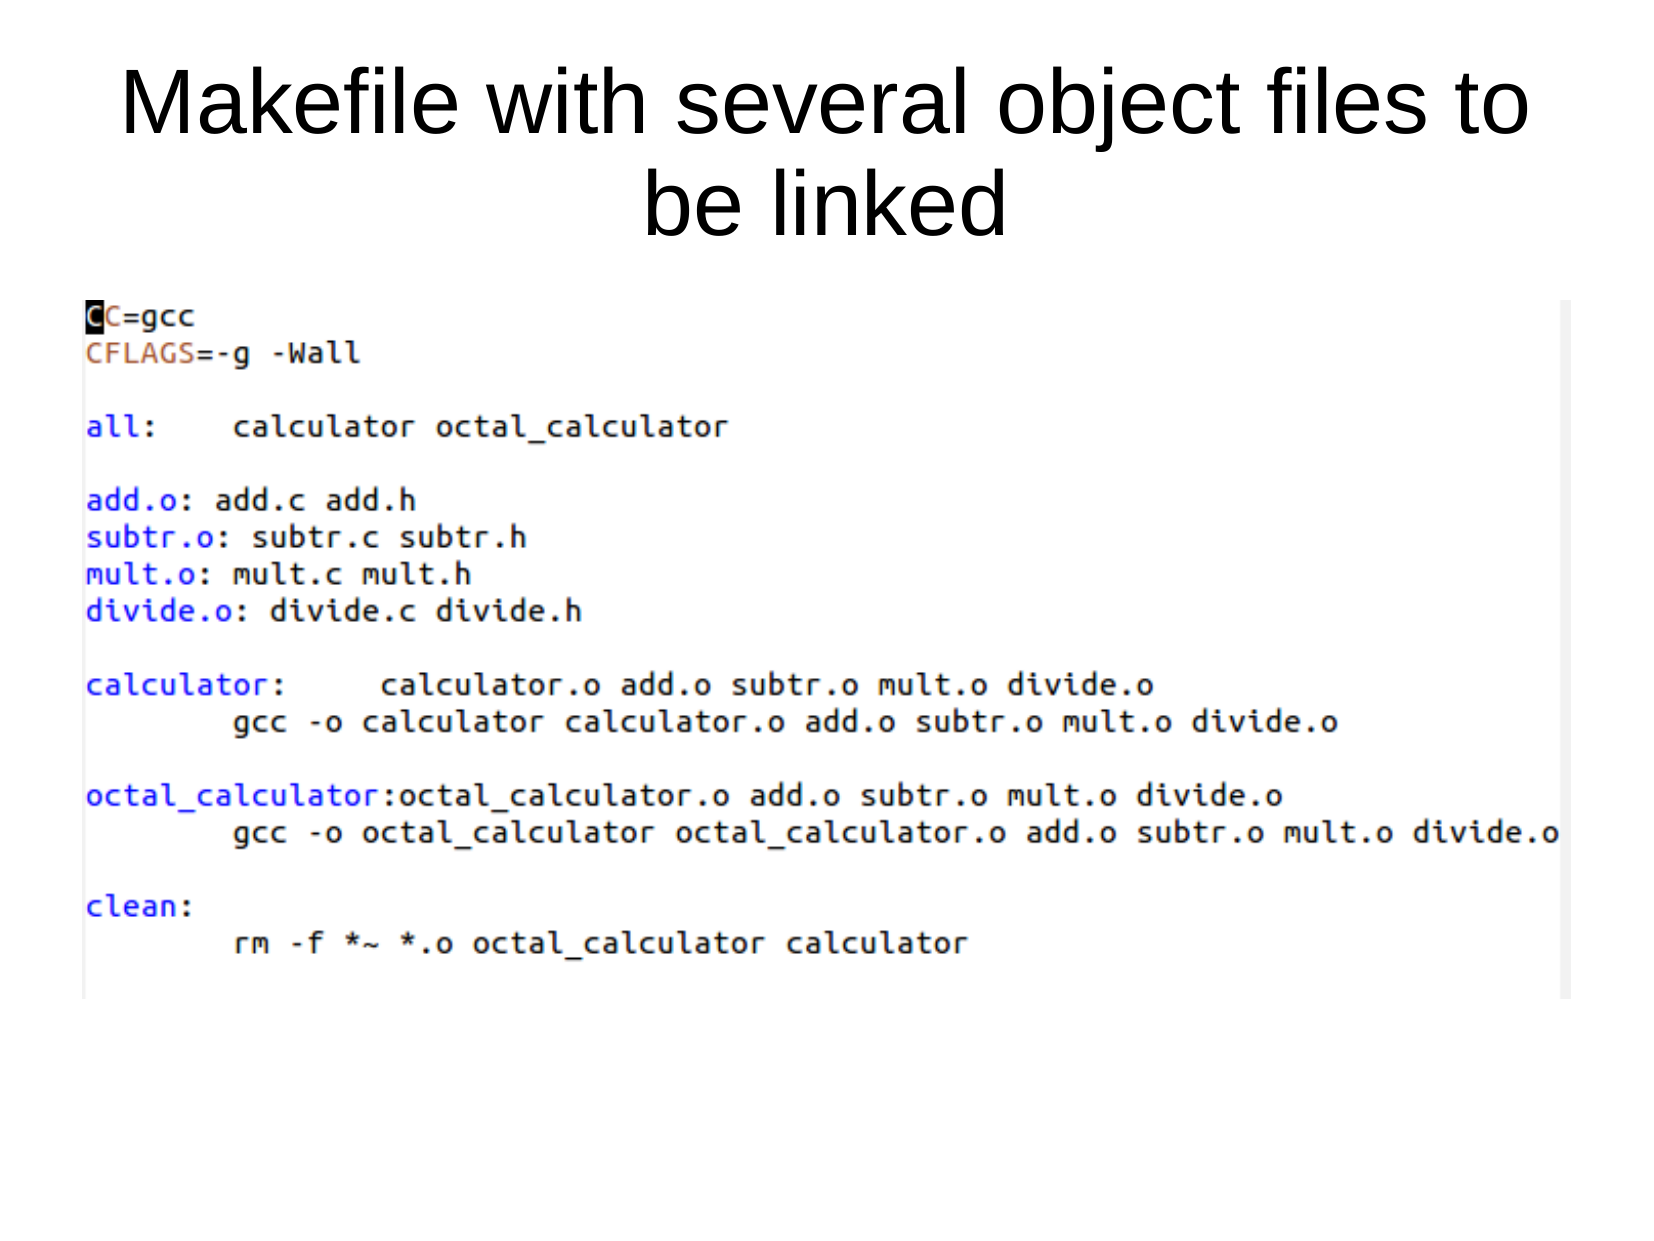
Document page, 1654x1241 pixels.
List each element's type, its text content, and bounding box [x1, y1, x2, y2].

picture [82, 300, 1571, 999]
title Makefile with several object files to be linked [82, 49, 1571, 257]
